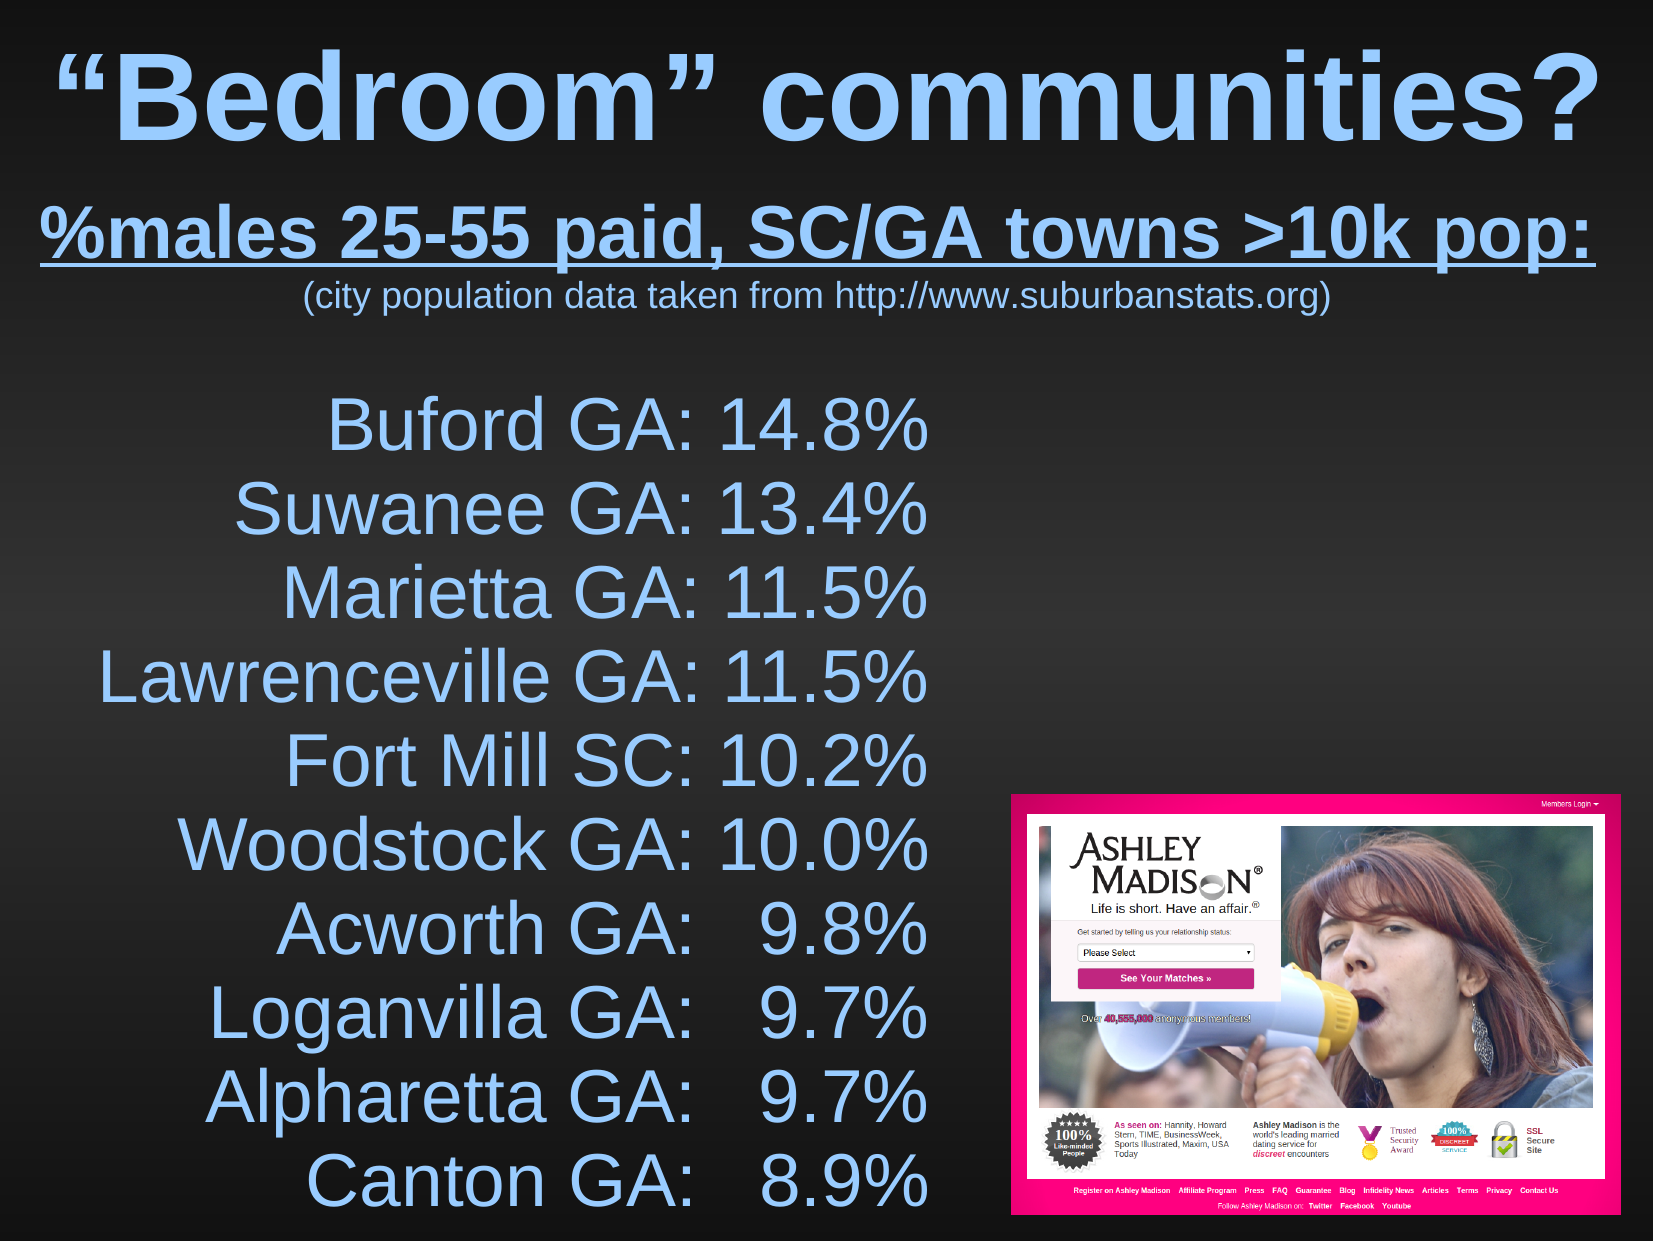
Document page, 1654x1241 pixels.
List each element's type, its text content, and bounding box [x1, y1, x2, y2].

title %males 25-55 paid, SC/GA towns >10k pop: (city population data taken from http://www.suburbanstats.org) [15, 190, 1621, 485]
picture [1011, 794, 1621, 1216]
text_box Buford GA: 14.8% Suwanee GA: 13.4% Marietta GA: 11.5% Lawrenceville GA: 11.5% Fort Mill SC: 10.2% Woodstock GA: 10.0% Acworth GA: 9.8% Loganvilla GA: 9.7% Alpharetta GA: 9.7% Canton GA: 8.9% [15, 375, 946, 1230]
title “Bedroom” communities? [3, 0, 1653, 196]
